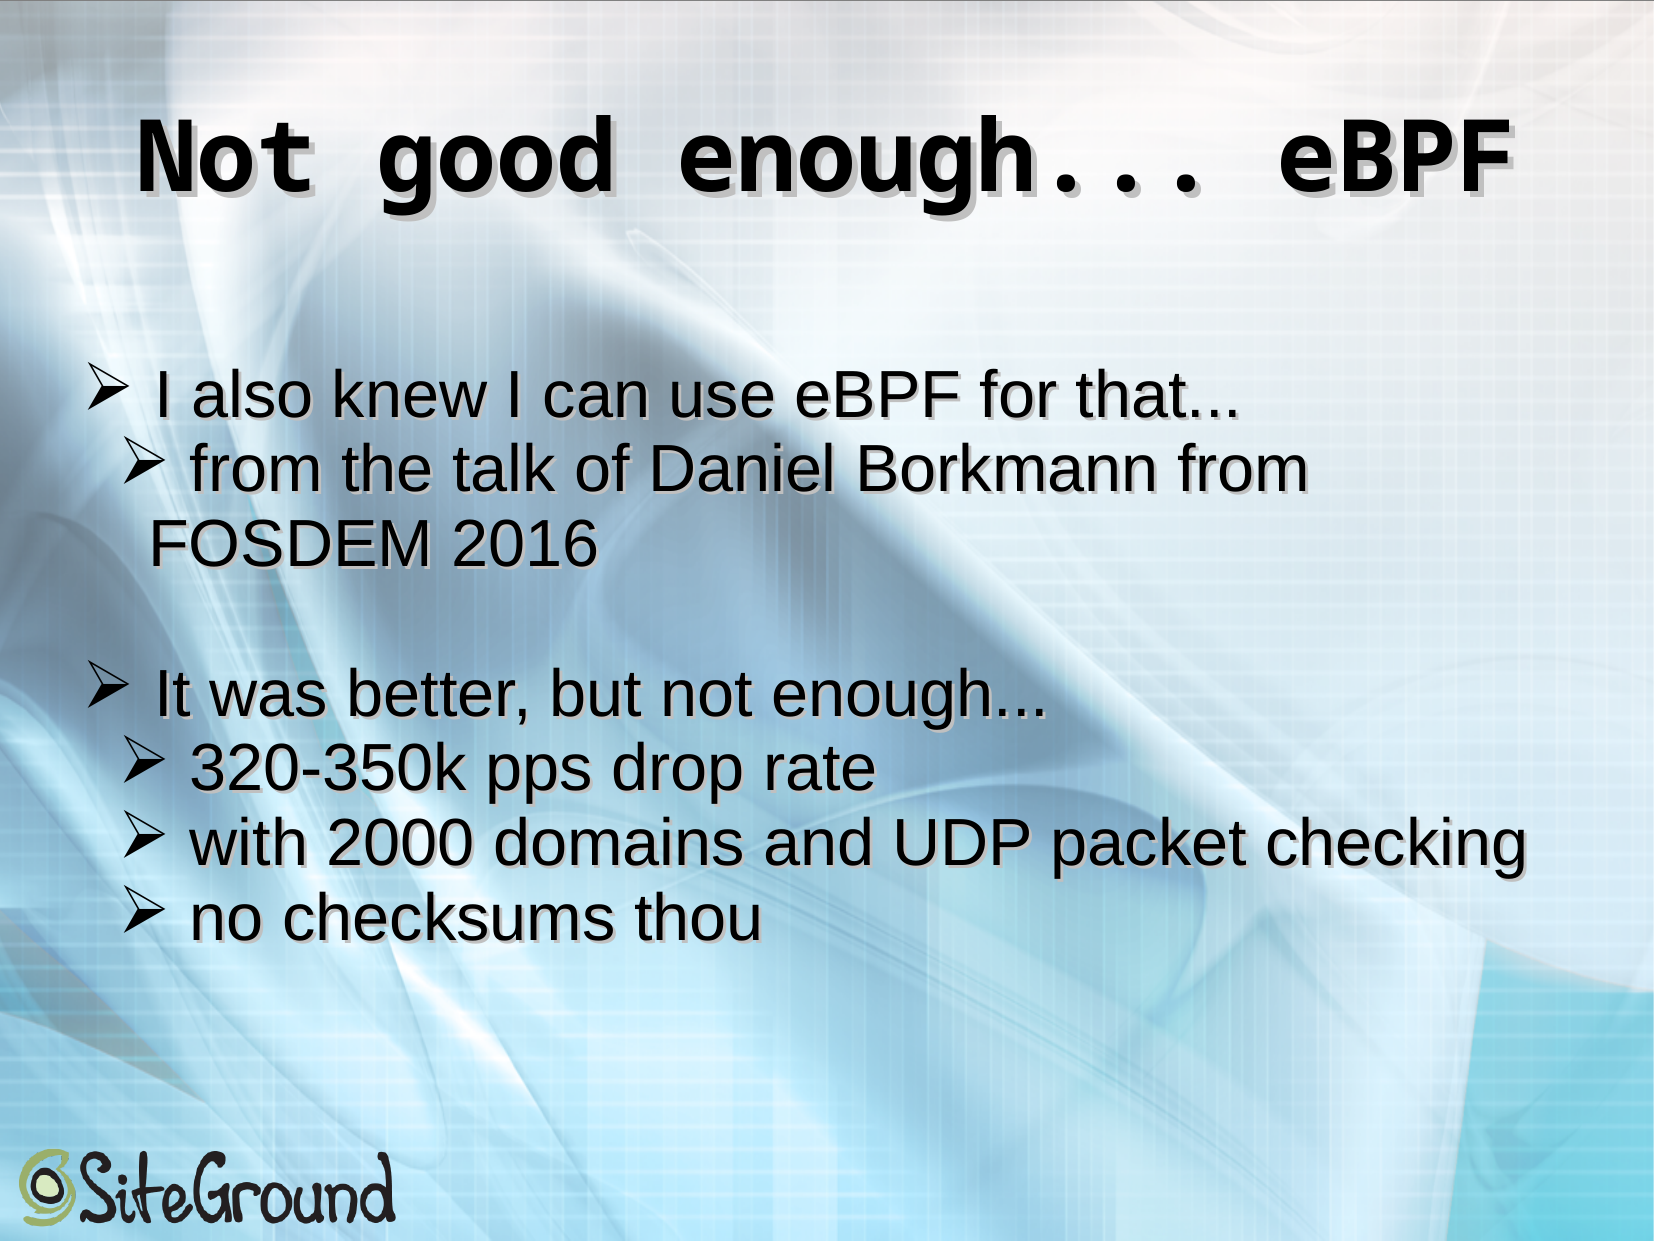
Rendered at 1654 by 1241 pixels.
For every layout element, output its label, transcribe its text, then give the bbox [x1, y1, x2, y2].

picture [15, 1145, 396, 1233]
title Not good enough... eBPF [82, 49, 1571, 189]
subtitle I also knew I can use eBPF for that... from the talk of Daniel Borkmann from FOSDEM 2016 It was better, but not enough... 320-350k pps drop rate with 2000 domains and UDP packet checking no checksums thou [82, 189, 1571, 1085]
